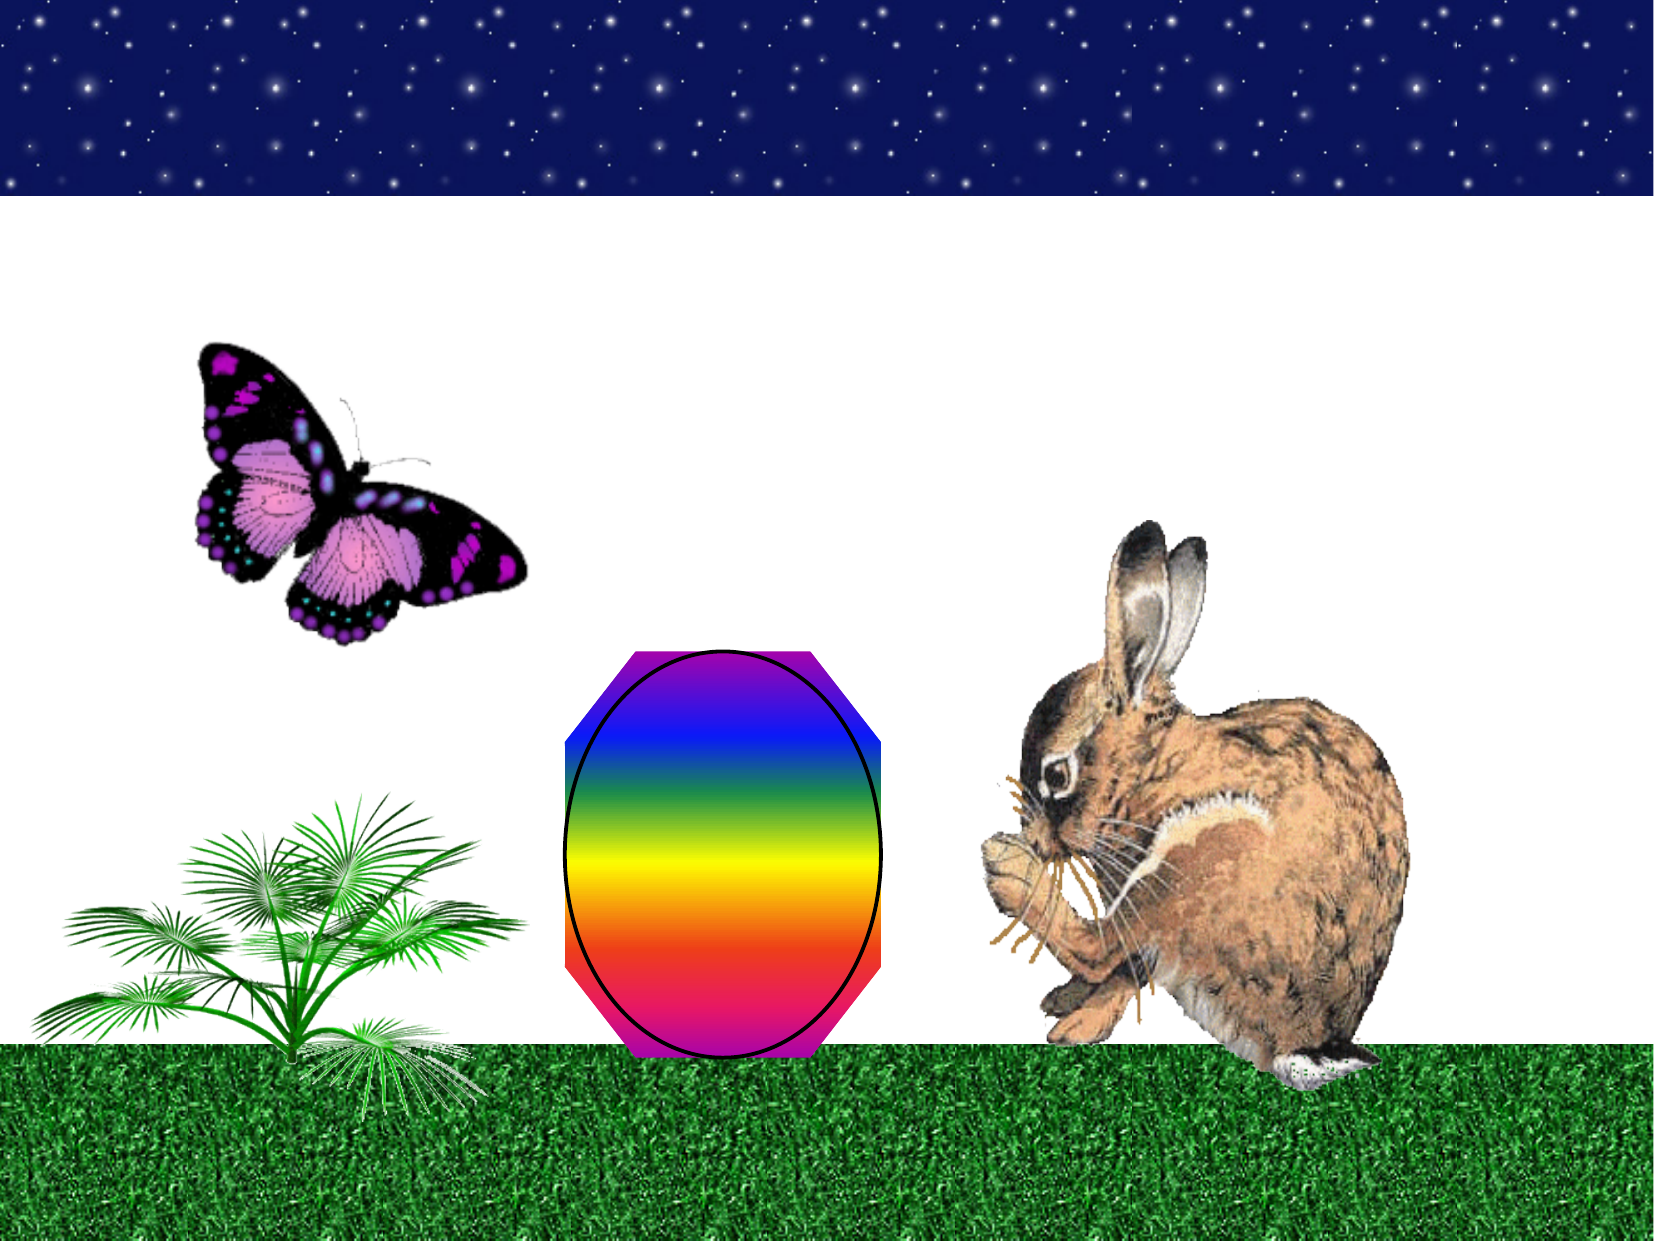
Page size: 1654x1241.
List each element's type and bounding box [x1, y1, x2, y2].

picture [0, 520, 1654, 1241]
picture [193, 340, 532, 650]
picture [0, 0, 1654, 196]
